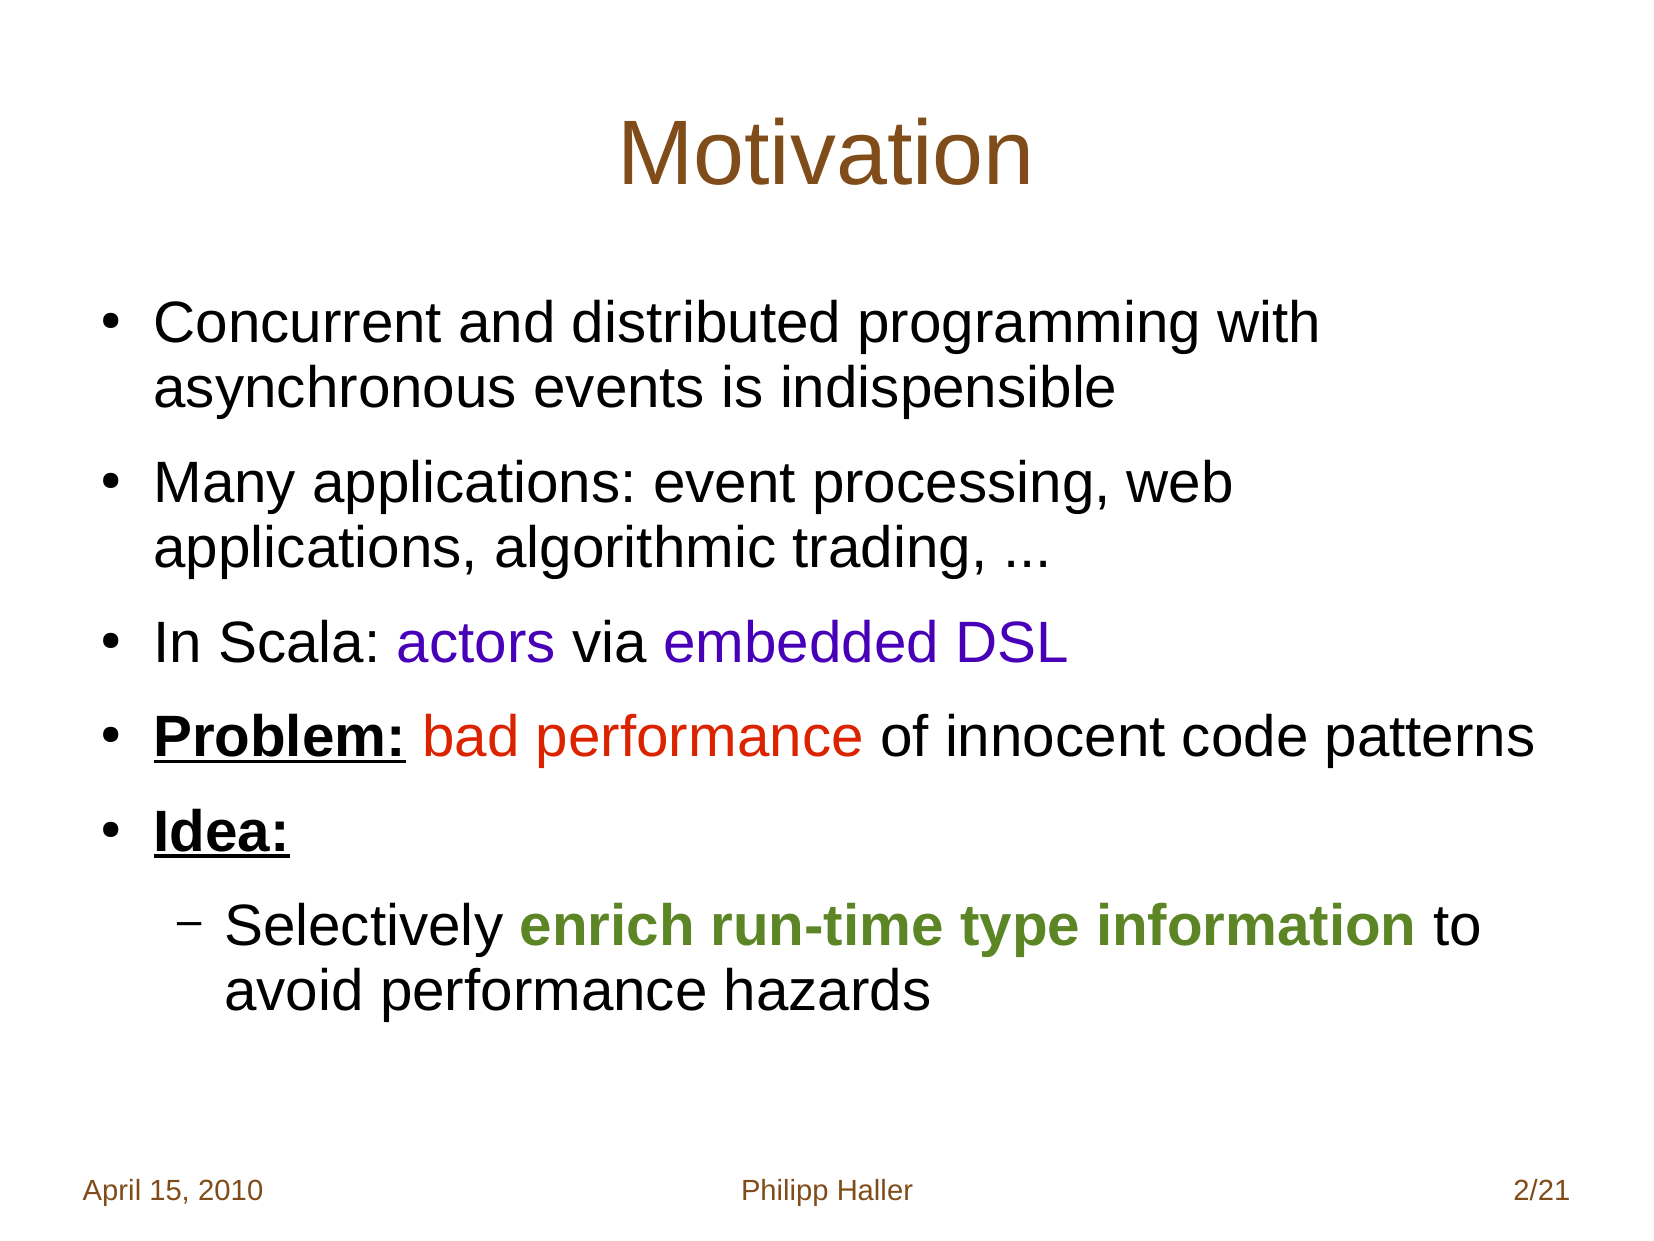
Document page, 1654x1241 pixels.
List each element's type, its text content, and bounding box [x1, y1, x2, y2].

list Concurrent and distributed programming with asynchronous events is indispensible Many applications: event processing, web applications, algorithmic trading, ... In Scala: actors via embedded DSL Problem: bad performance of innocent code patterns Idea: Selectively enrich run-time type information to avoid performance hazards [82, 290, 1571, 1095]
title Motivation [82, 49, 1571, 257]
